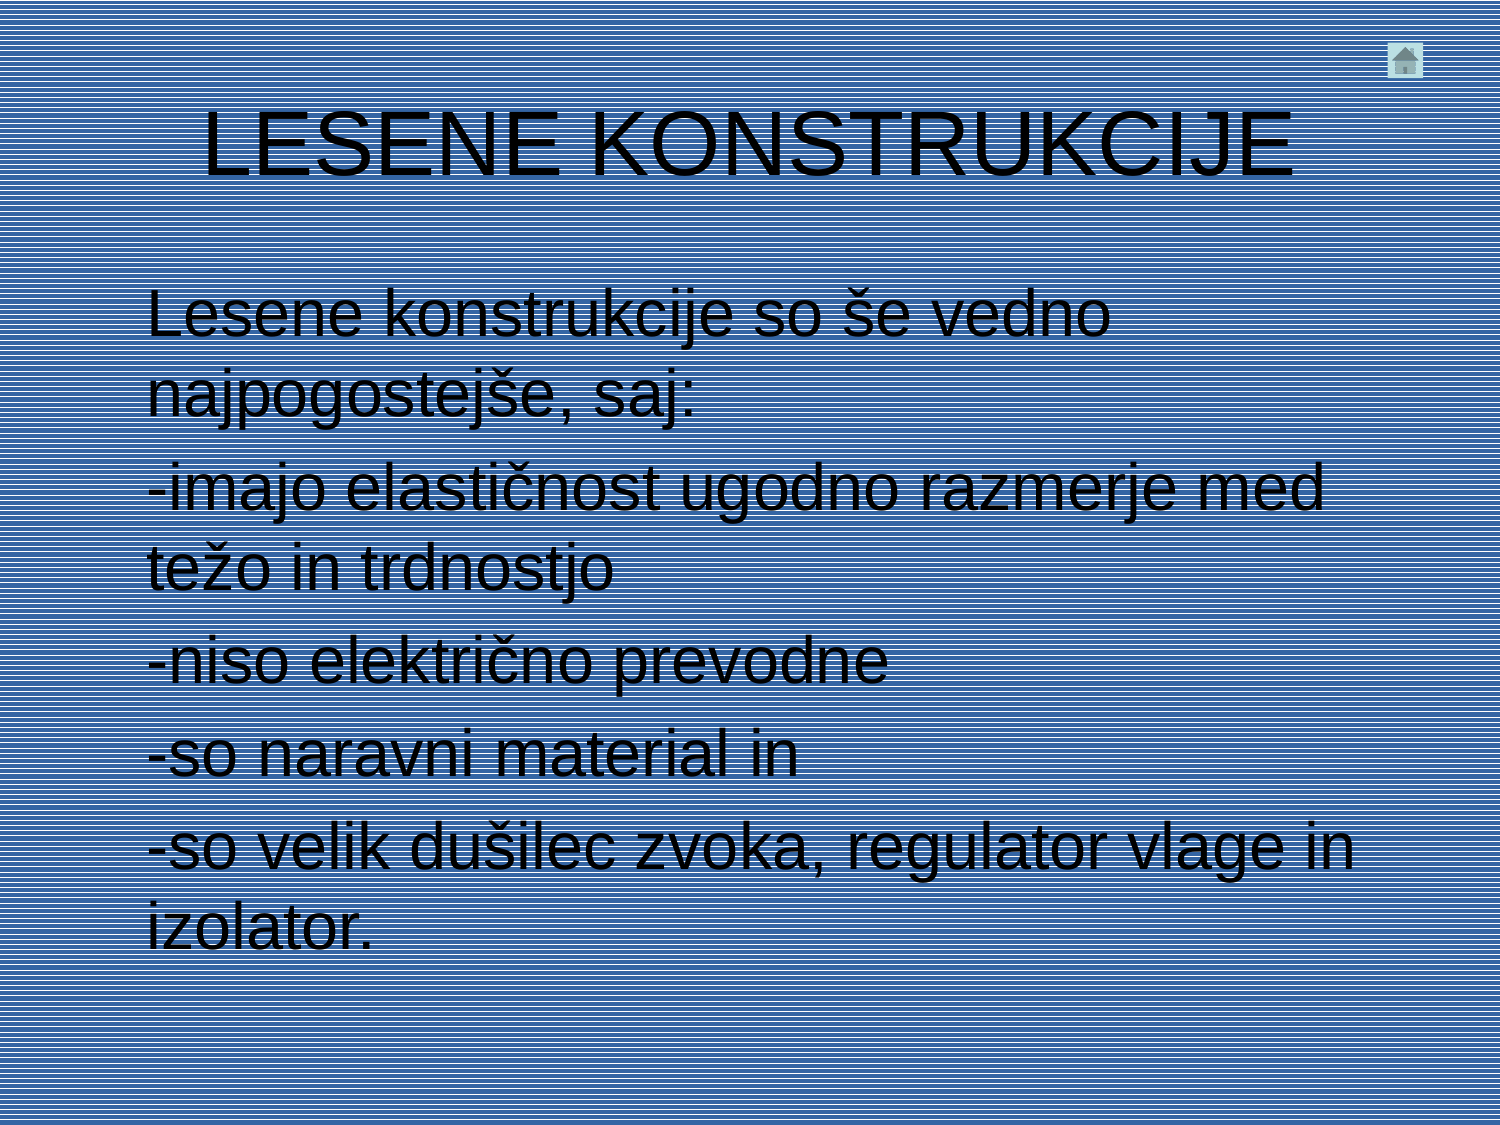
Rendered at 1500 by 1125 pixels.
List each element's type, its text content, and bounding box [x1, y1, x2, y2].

title LESENE KONSTRUKCIJE [75, 45, 1425, 233]
text_box [1387, 42, 1424, 79]
list Lesene konstrukcije so še vedno najpogostejše, saj: -imajo elastičnost ugodno razmerje med težo in trdnostjo -niso električno prevodne -so naravni material in -so velik dušilec zvoka, regulator vlage in izolator. [75, 262, 1425, 1005]
